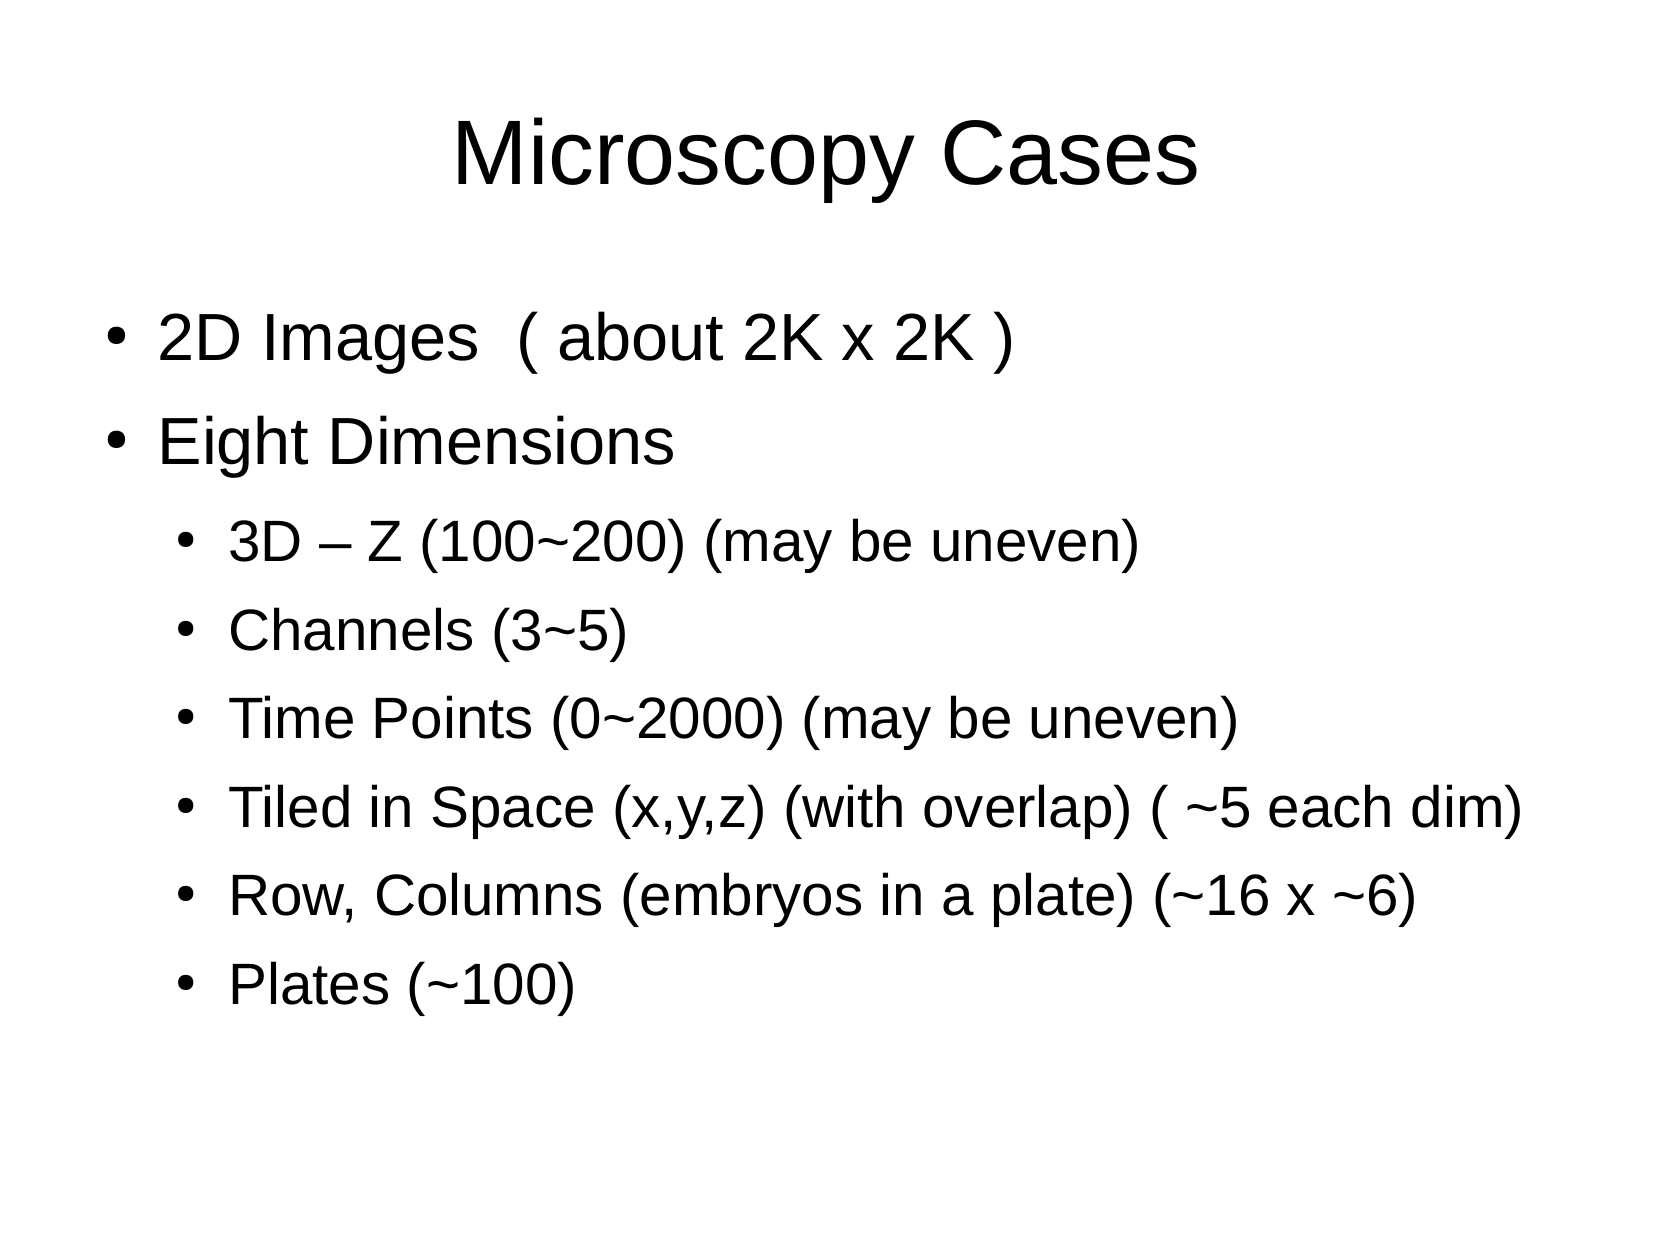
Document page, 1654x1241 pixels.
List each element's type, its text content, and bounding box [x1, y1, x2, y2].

title Microscopy Cases [82, 49, 1571, 257]
list 2D Images ( about 2K x 2K ) Eight Dimensions 3D – Z (100~200) (may be uneven) Channels (3~5) Time Points (0~2000) (may be uneven) Tiled in Space (x,y,z) (with overlap) ( ~5 each dim) Row, Columns (embryos in a plate) (~16 x ~6) Plates (~100) [86, 300, 1576, 1119]
